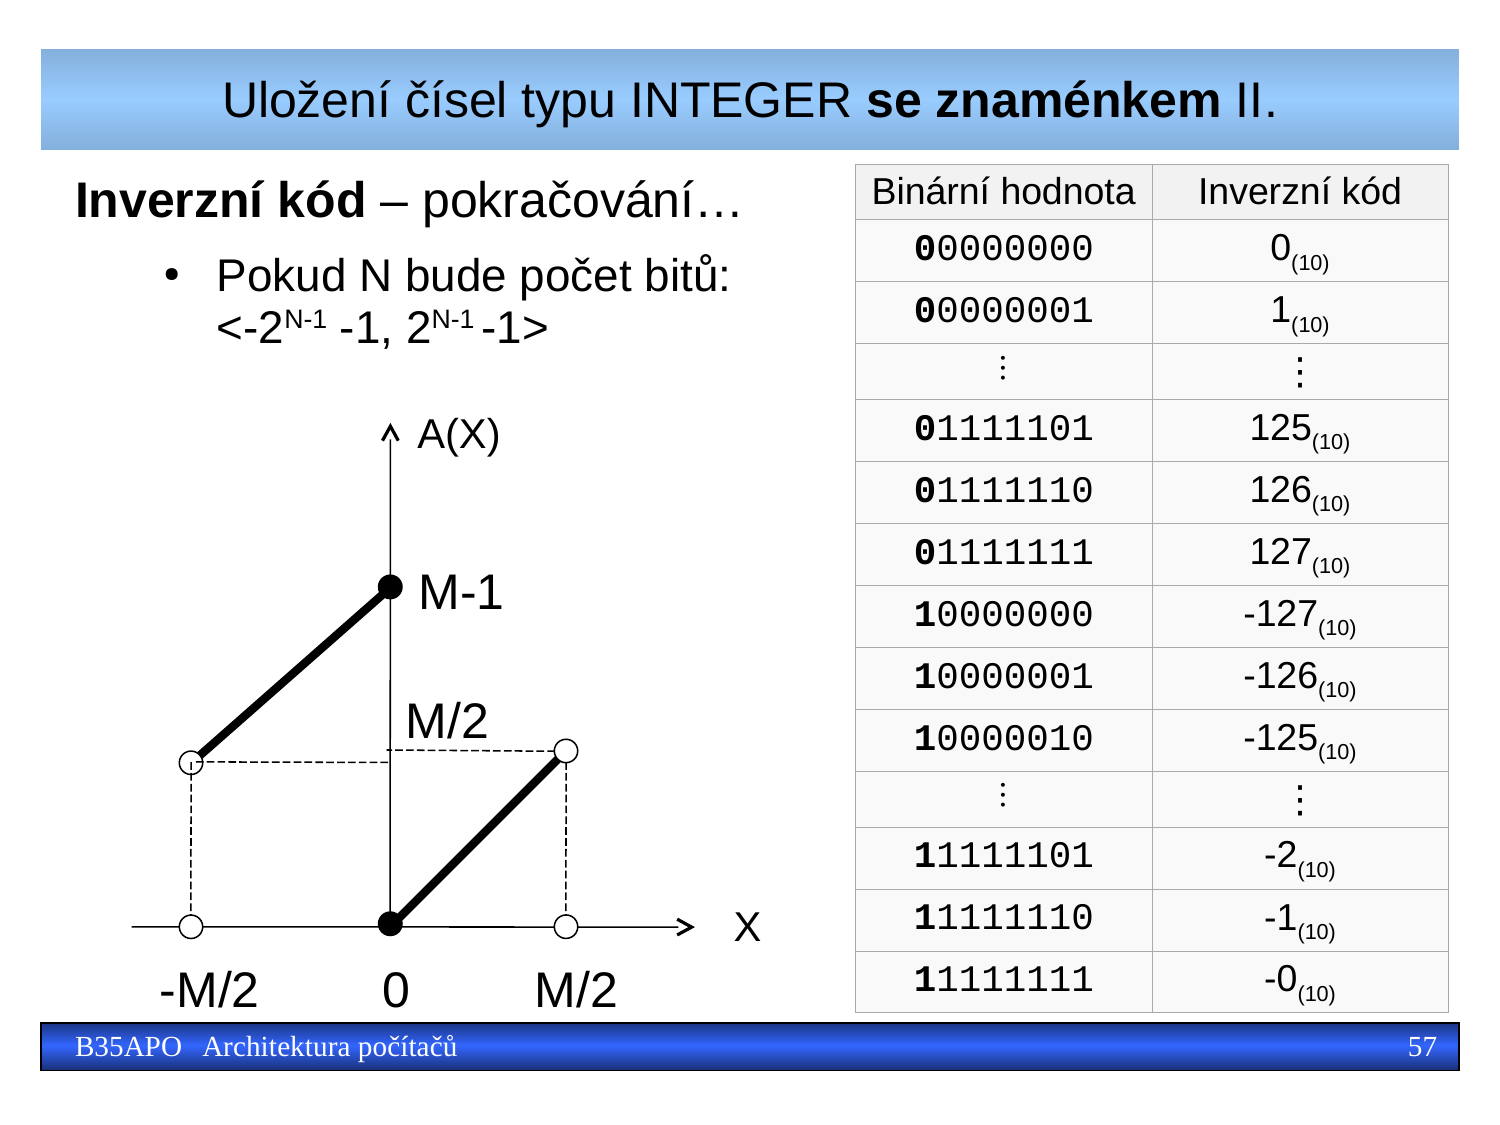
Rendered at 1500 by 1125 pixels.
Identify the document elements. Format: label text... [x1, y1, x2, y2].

table_cell -2(10) [1153, 828, 1448, 889]
text_box A(X) [402, 399, 516, 465]
text_box M/2 [390, 680, 505, 757]
table_cell 10000001 [856, 648, 1152, 709]
text_box X [718, 891, 777, 958]
table_cell 126(10) [1153, 462, 1448, 523]
list Inverzní kód – pokračování… Pokud N bude počet bitů: <-2N-1 -1, 2N-1 -1> [75, 172, 826, 400]
table_cell -1(10) [1153, 890, 1448, 951]
text_box 0 [367, 950, 425, 1026]
table_cell ⋮ [856, 344, 1152, 399]
table_cell -0(10) [1153, 952, 1448, 1012]
table_cell -125(10) [1153, 710, 1448, 771]
table_cell ⋮ [856, 772, 1152, 827]
table_cell 1(10) [1153, 282, 1448, 343]
table_cell 0(10) [1153, 220, 1448, 281]
table_cell -126(10) [1153, 648, 1448, 709]
text_box [179, 751, 203, 775]
text_box M-1 [403, 551, 520, 628]
table_cell 10000010 [856, 710, 1152, 771]
table_cell -127(10) [1153, 586, 1448, 647]
table_cell 11111111 [856, 952, 1152, 1012]
table_header Inverzní kód [1153, 165, 1448, 219]
table_cell 127(10) [1153, 524, 1448, 585]
text_box [378, 575, 402, 599]
table_cell 01111110 [856, 462, 1152, 523]
title Uložení čísel typu INTEGER se znaménkem II. [41, 49, 1459, 150]
table_cell 00000000 [856, 220, 1152, 281]
table_cell 11111110 [856, 890, 1152, 951]
table_header Binární hodnota [856, 165, 1152, 219]
text_box [554, 914, 578, 939]
table_cell 00000001 [856, 282, 1152, 343]
text_box [554, 739, 578, 763]
table_cell 01111111 [856, 524, 1152, 585]
text_box -M/2 [144, 950, 275, 1026]
table_cell 10000000 [856, 586, 1152, 647]
table_cell 11111101 [856, 828, 1152, 889]
table_cell 01111101 [856, 400, 1152, 461]
table_cell 125(10) [1153, 400, 1448, 461]
text_box [378, 912, 402, 936]
table_cell ⋮ [1153, 772, 1448, 827]
text_box [179, 915, 203, 939]
table_cell ⋮ [1153, 344, 1448, 399]
text_box M/2 [519, 950, 633, 1026]
